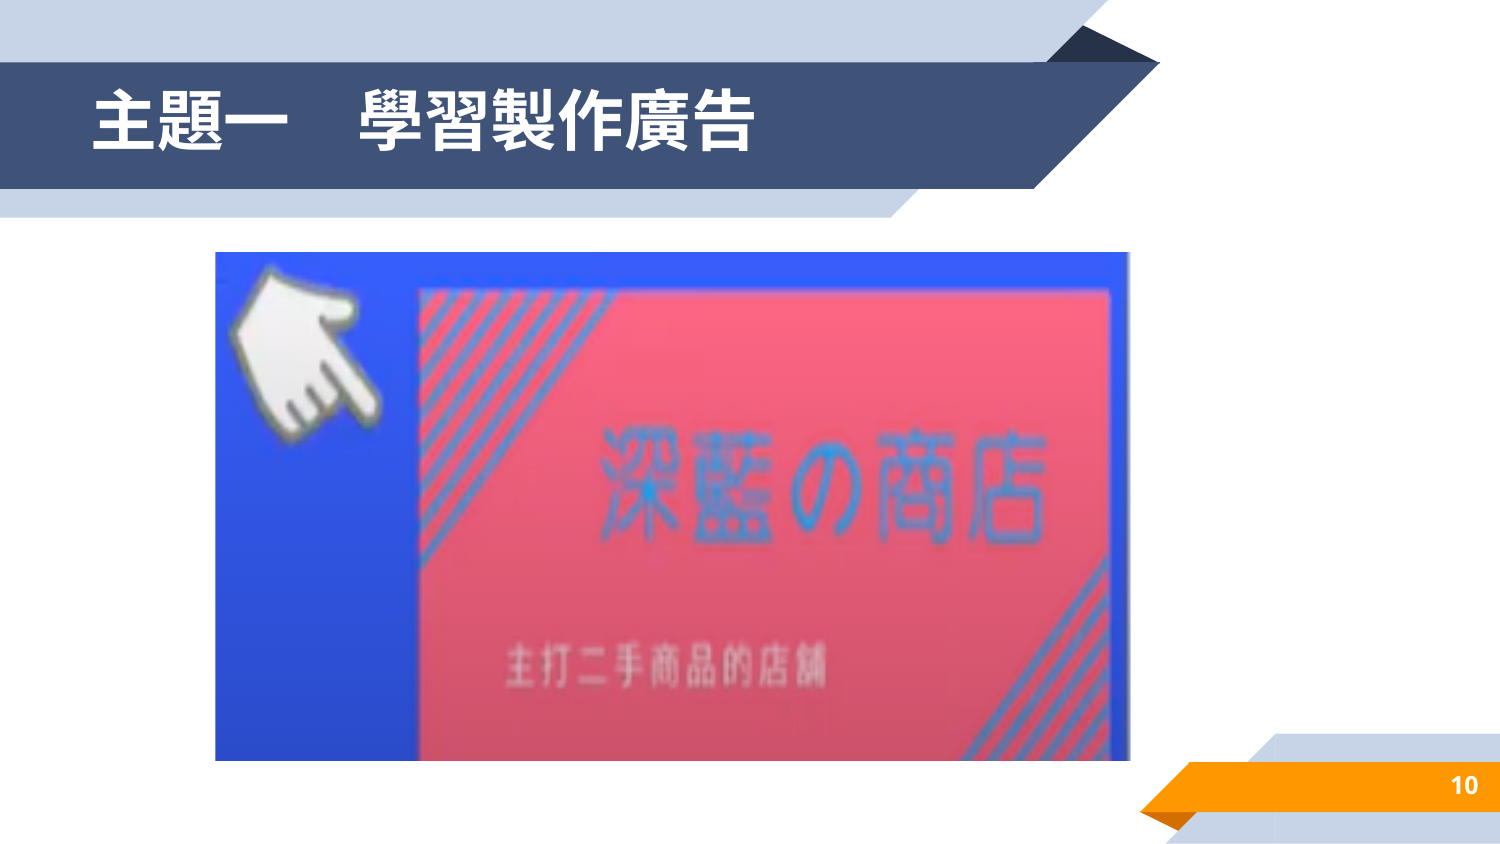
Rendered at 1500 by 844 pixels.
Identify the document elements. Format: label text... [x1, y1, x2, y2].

title 主題一 學習製作廣告 [90, 33, 954, 159]
slide_number <編號> [1249, 760, 1494, 813]
picture [215, 252, 1131, 761]
